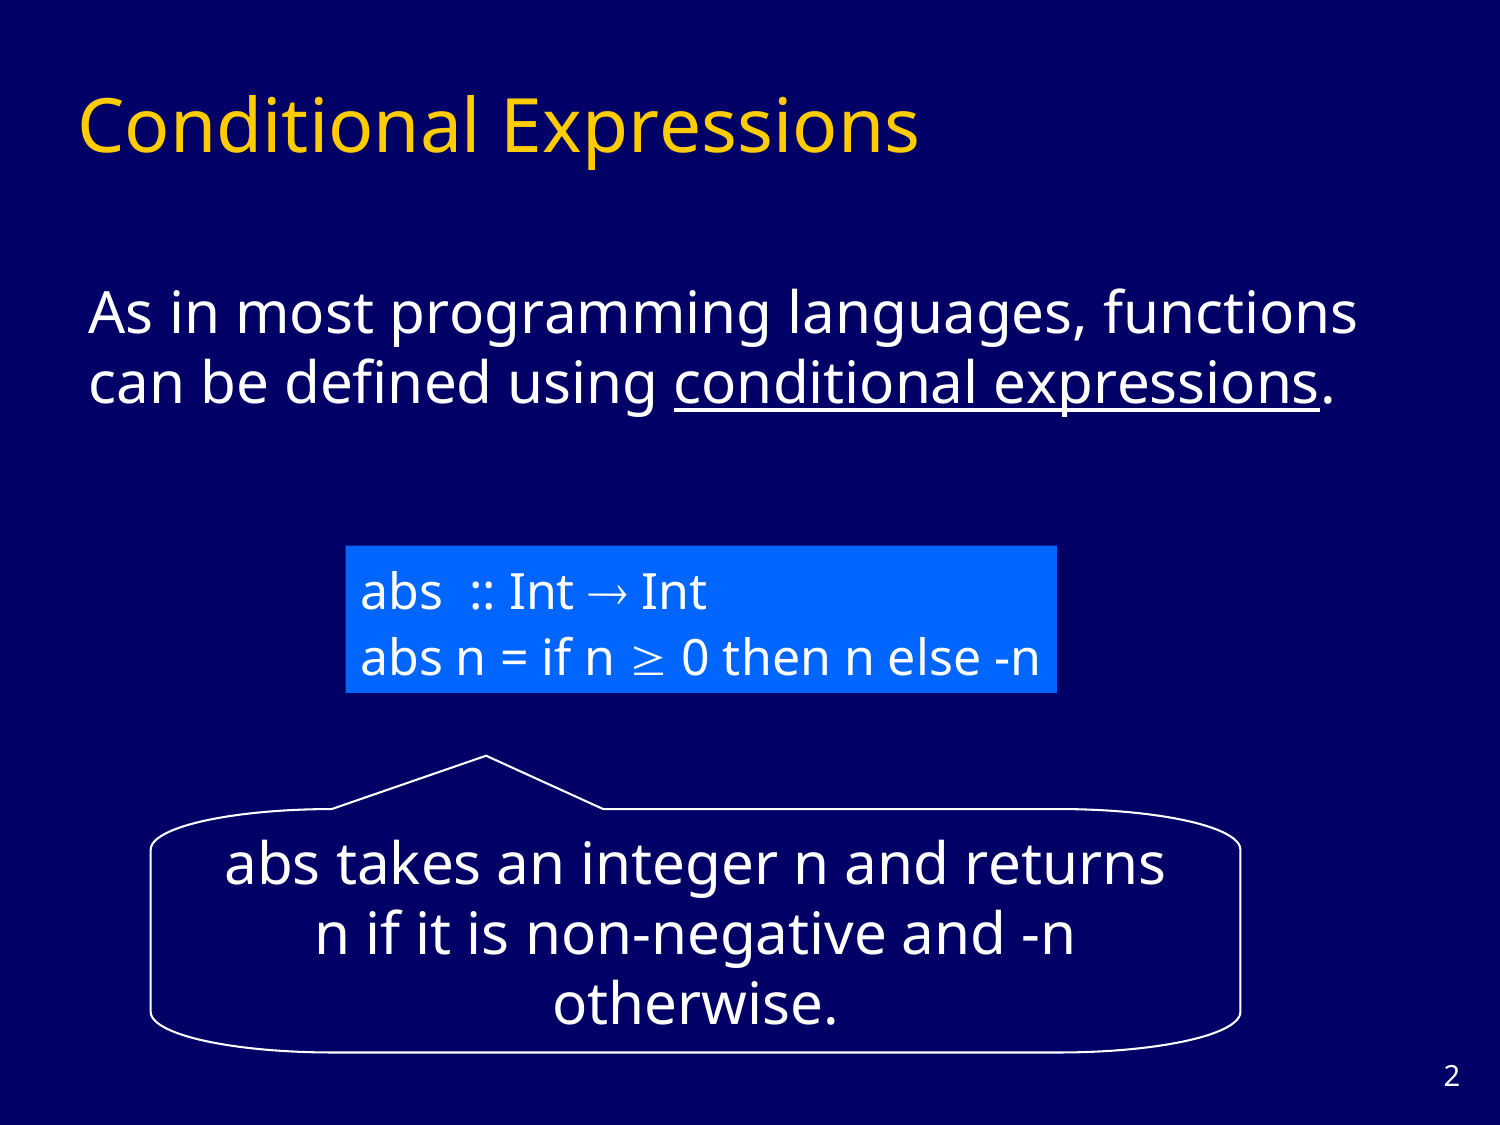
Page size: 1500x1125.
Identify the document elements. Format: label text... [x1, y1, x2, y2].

text_box abs takes an integer n and returns n if it is non-negative and -n otherwise. [150, 755, 1241, 1053]
text_box As in most programming languages, functions can be defined using conditional expressions. [73, 267, 1401, 423]
text_box abs :: Int  Int abs n = if n  0 then n else -n [345, 545, 1057, 693]
text_box <number> [1374, 1049, 1476, 1101]
title Conditional Expressions [62, 62, 1338, 175]
